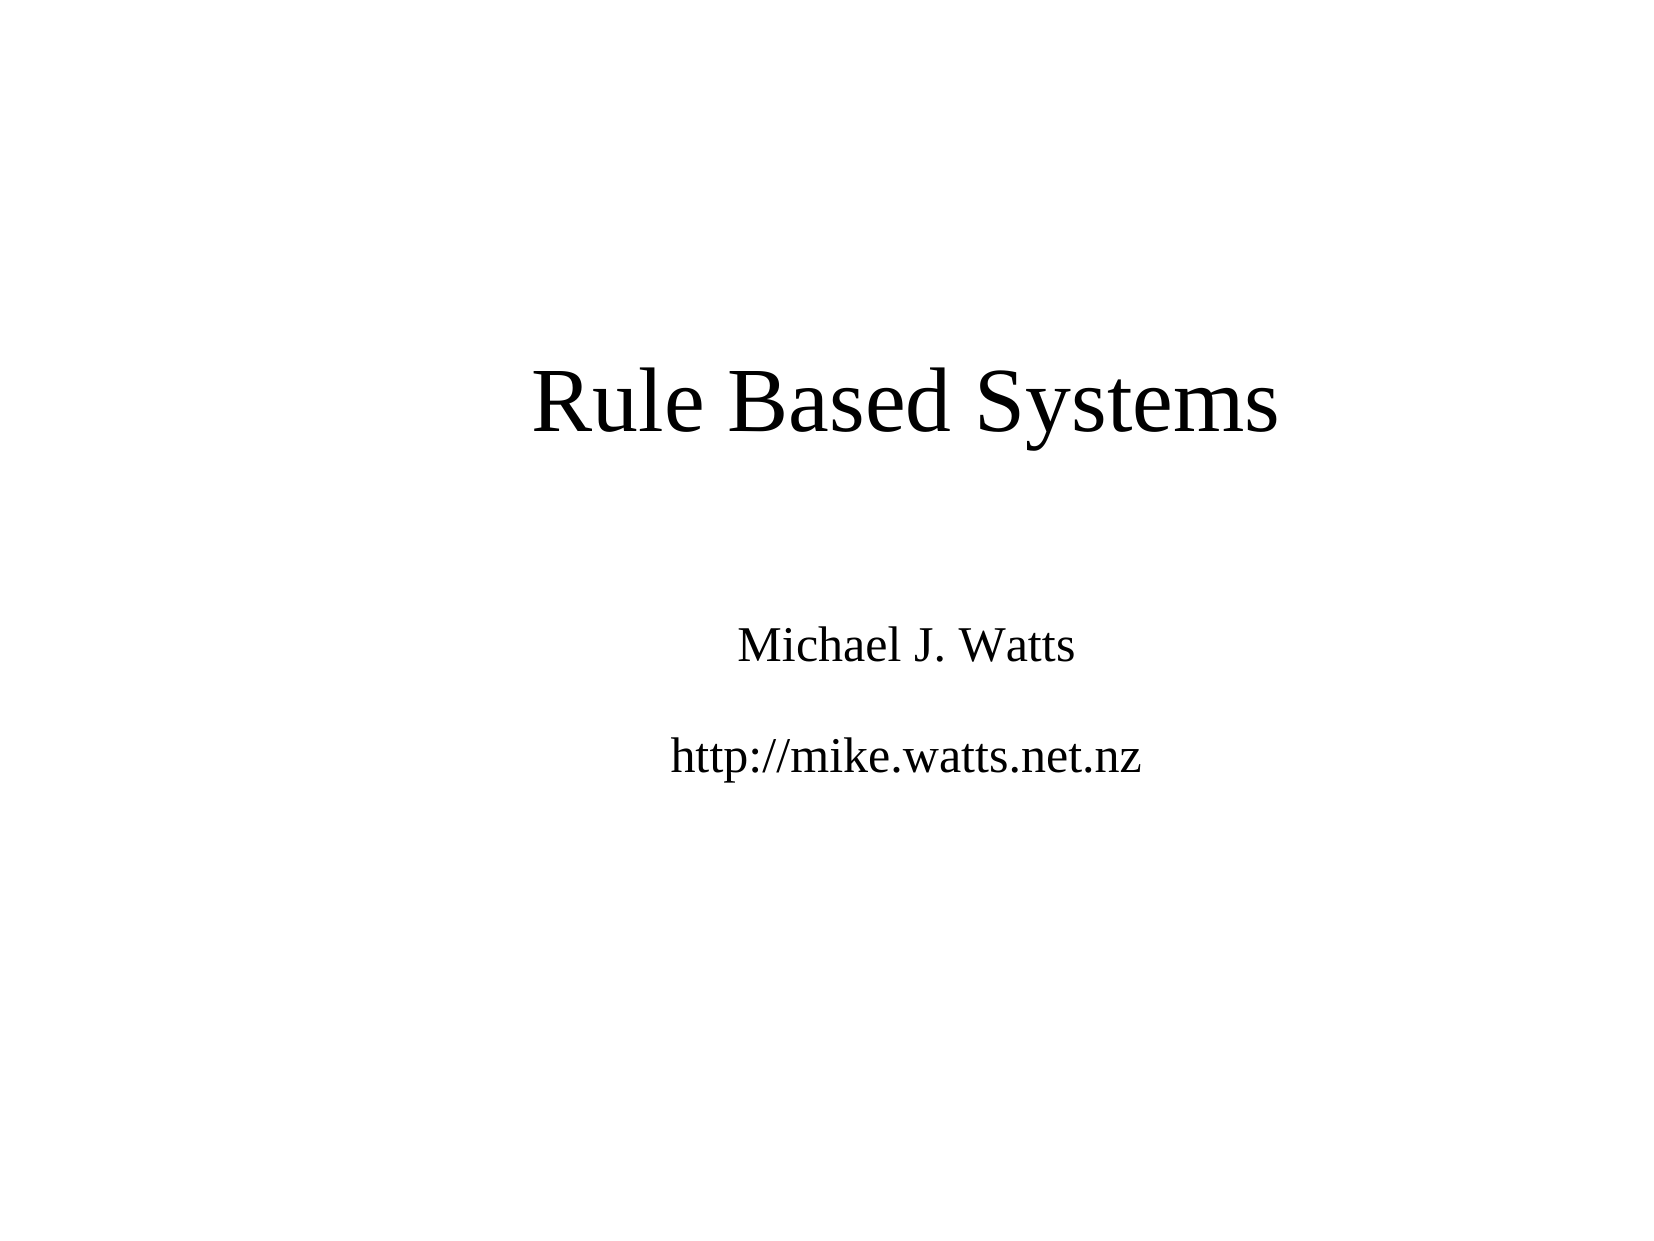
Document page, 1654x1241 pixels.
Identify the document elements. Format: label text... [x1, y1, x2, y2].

text_box Rule Based Systems Michael J. Watts http://mike.watts.net.nz [380, 349, 1433, 962]
